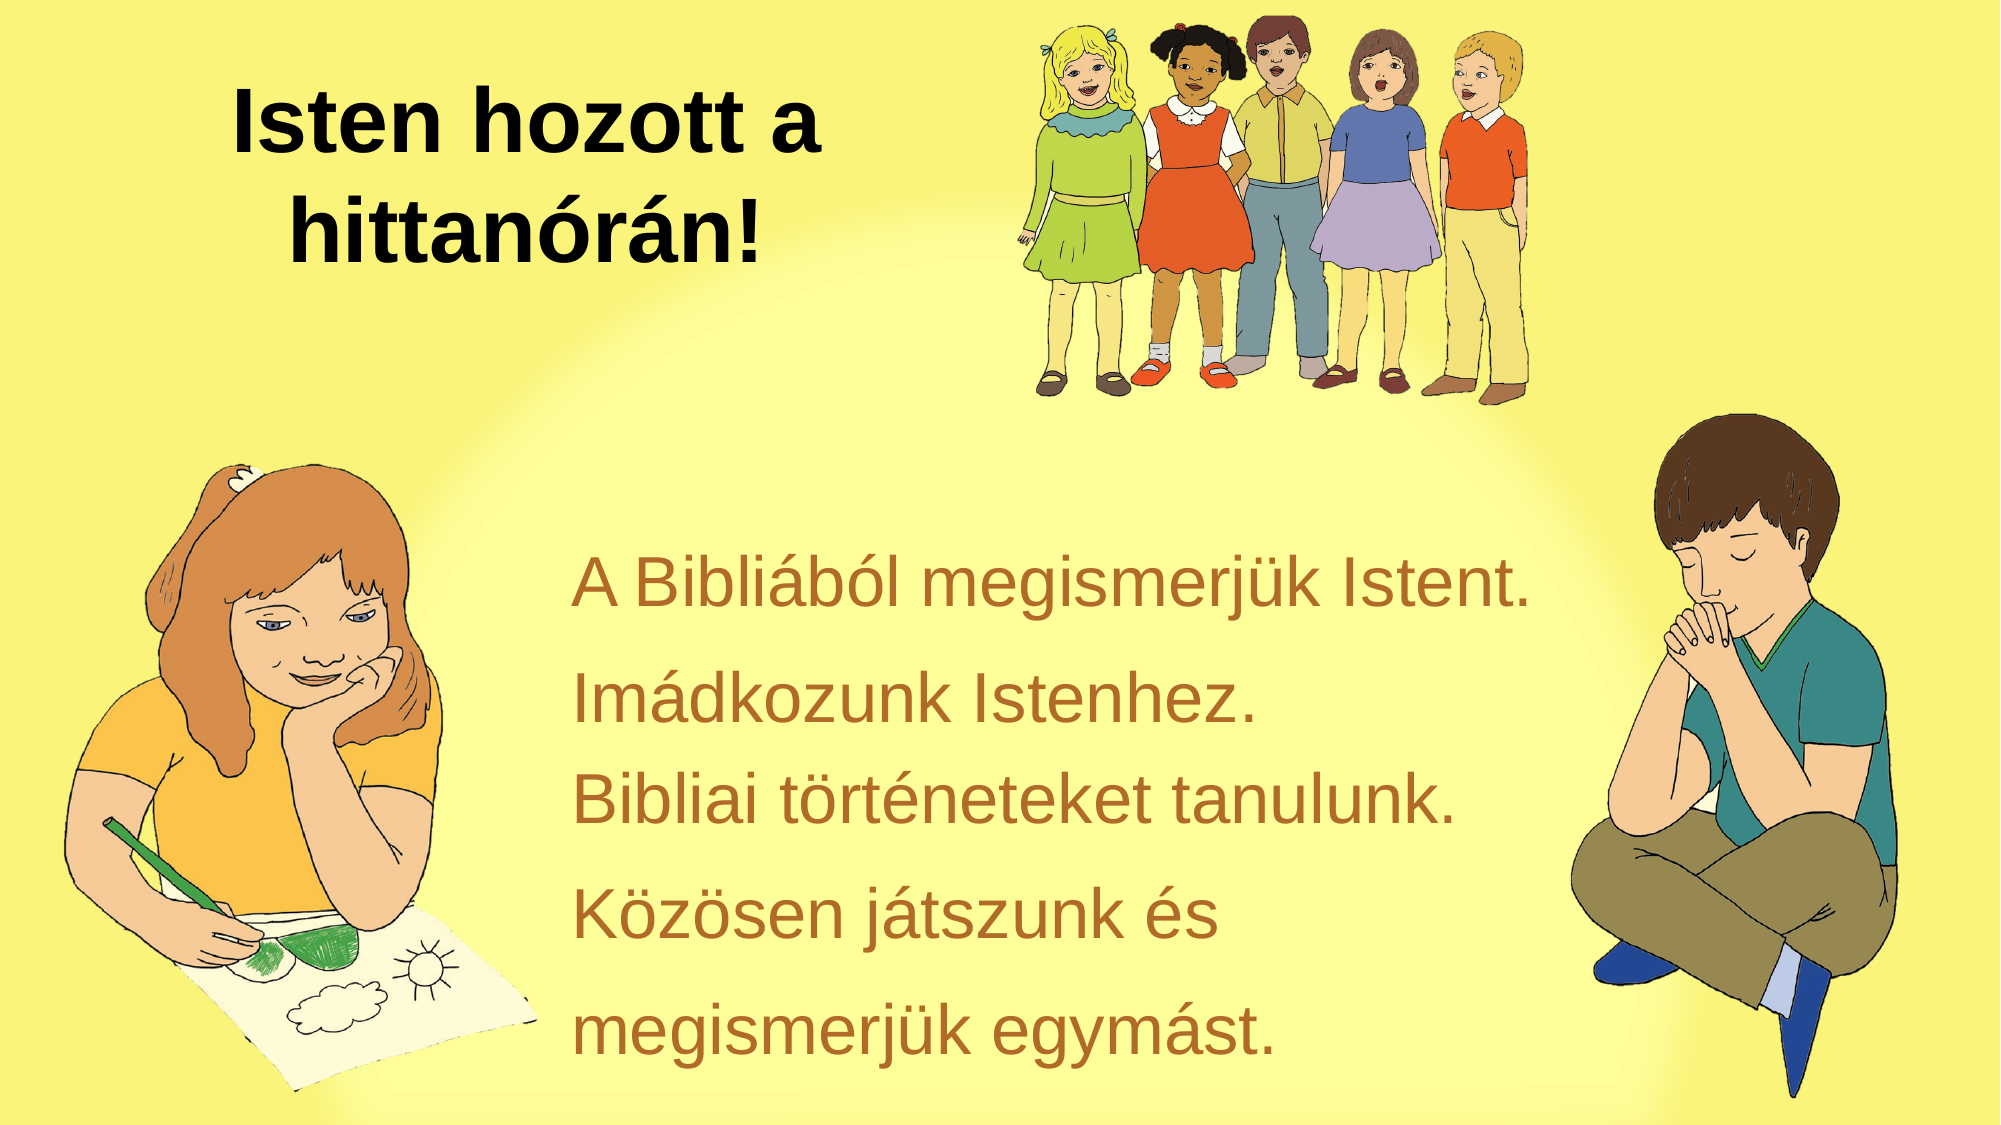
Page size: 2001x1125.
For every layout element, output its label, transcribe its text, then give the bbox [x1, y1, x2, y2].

text_box Isten hozott a hittanórán! [84, 40, 969, 301]
text_box Bibliai történeteket tanulunk. [556, 745, 1650, 845]
picture [0, 7, 1982, 1125]
text_box Imádkozunk Istenhez. [556, 644, 1313, 744]
text_box megismerjük egymást. [556, 976, 1332, 1076]
text_box Közösen játszunk és [556, 860, 1275, 961]
text_box A Bibliából megismerjük Istent. [556, 528, 1606, 629]
